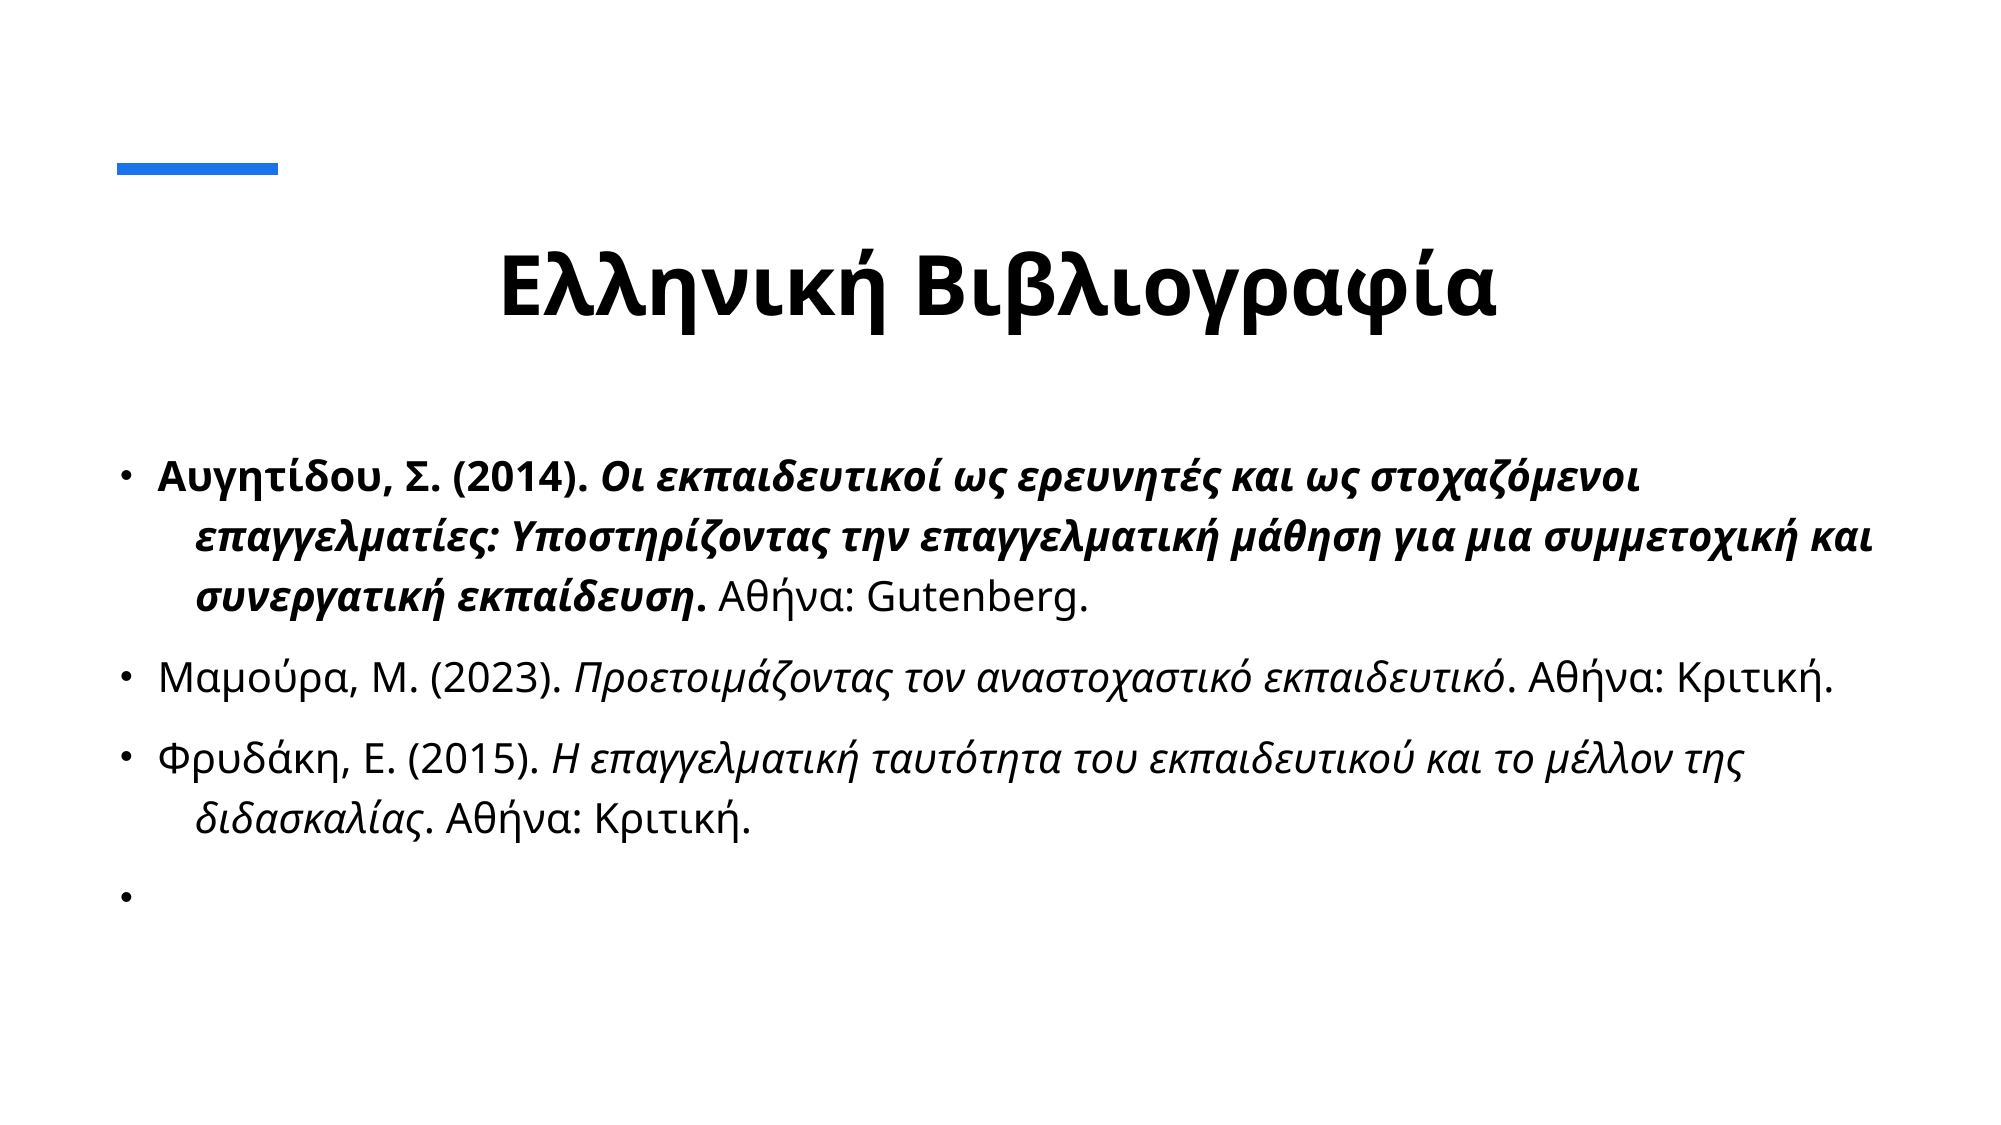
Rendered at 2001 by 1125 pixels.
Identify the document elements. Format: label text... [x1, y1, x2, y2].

list Αυγητίδου, Σ. (2014). Οι εκπαιδευτικοί ως ερευνητές και ως στοχαζόμενοι επαγγελματίες: Υποστηρίζοντας την επαγγελματική μάθηση για μια συμμετοχική και συνεργατική εκπαίδευση. Αθήνα: Gutenberg. Μαμούρα, Μ. (2023). Προετοιμάζοντας τον αναστοχαστικό εκπαιδευτικό. Αθήνα: Κριτική. Φρυδάκη, Ε. (2015). Η επαγγελματική ταυτότητα του εκπαιδευτικού και το μέλλον της διδασκαλίας. Αθήνα: Κριτική. [105, 431, 1892, 1017]
title Ελληνική Βιβλιογραφία [105, 224, 1892, 405]
